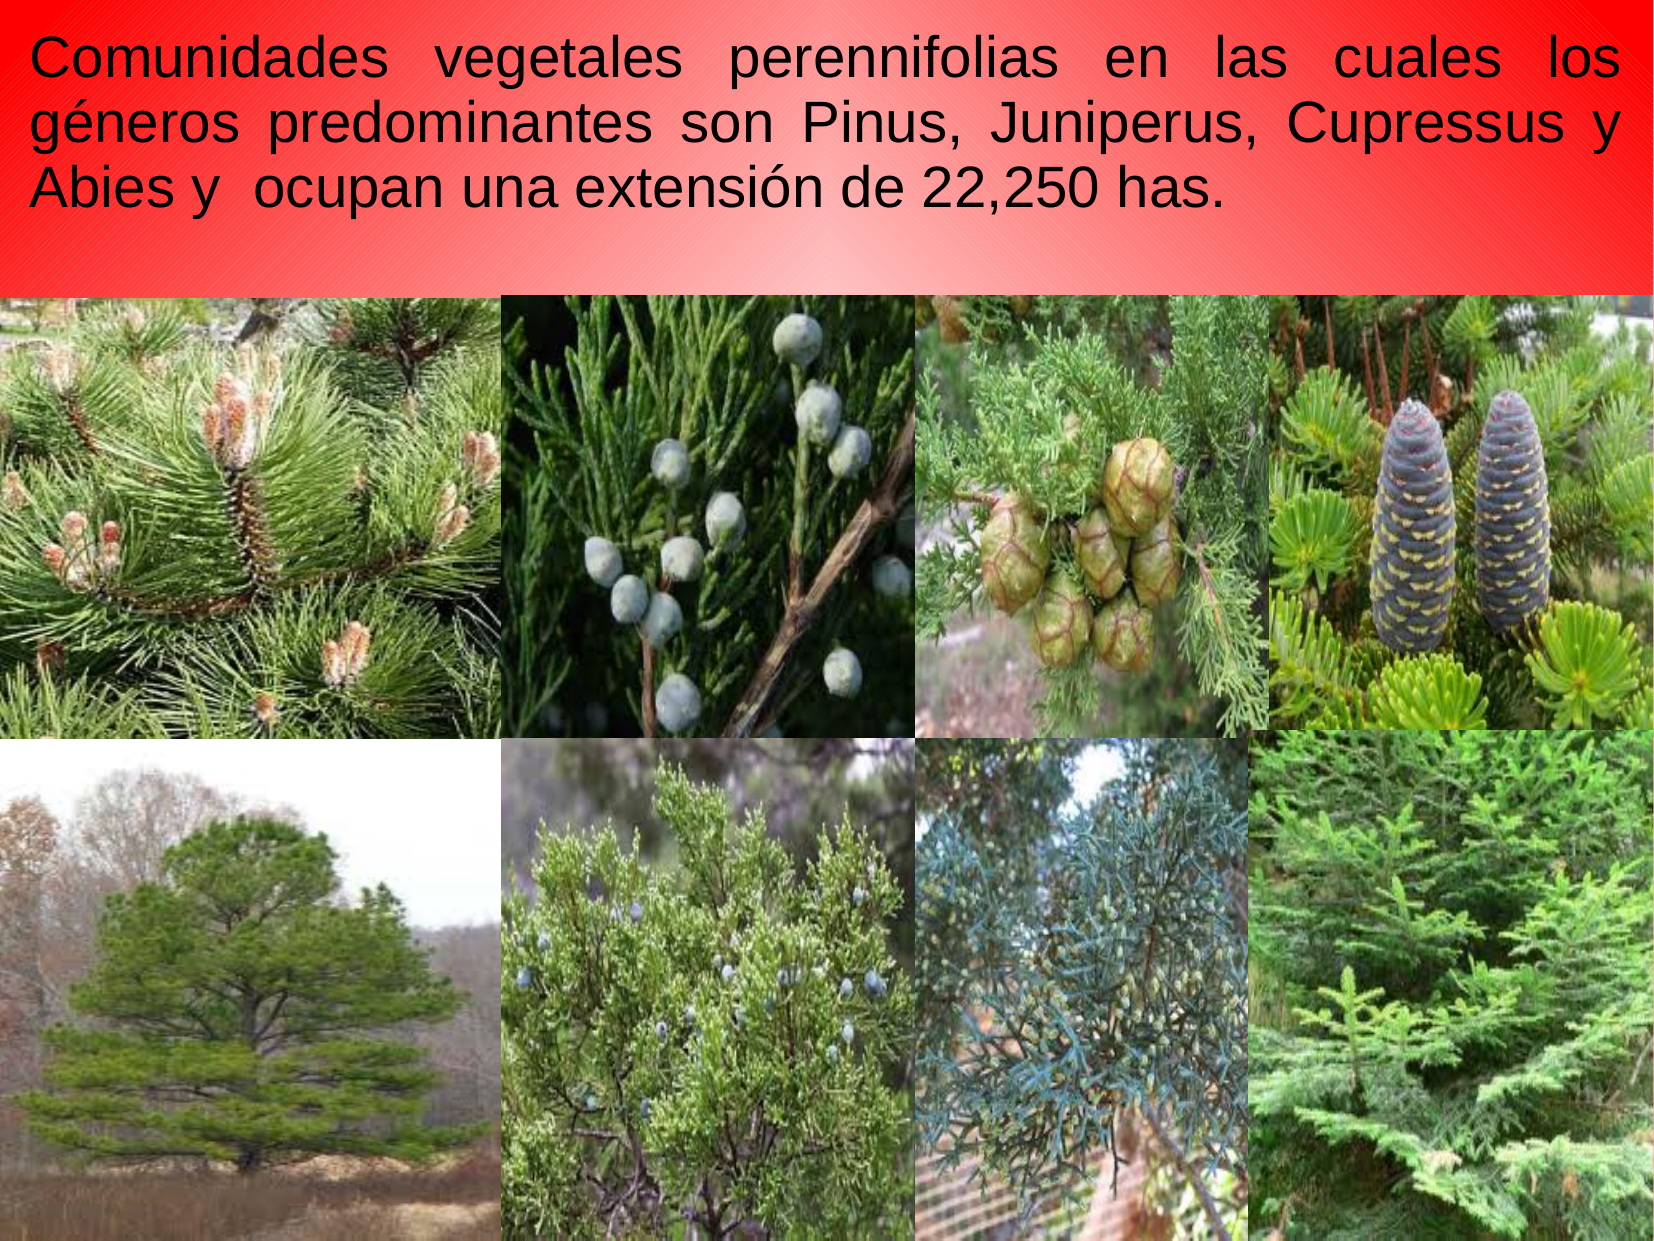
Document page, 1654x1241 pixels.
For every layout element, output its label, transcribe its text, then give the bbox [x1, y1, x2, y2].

subtitle Comunidades vegetales perennifolias en las cuales los géneros predominantes son Pinus, Juniperus, Cupressus y Abies y ocupan una extensión de 22,250 has. [29, 0, 1625, 298]
picture [0, 295, 1654, 1241]
